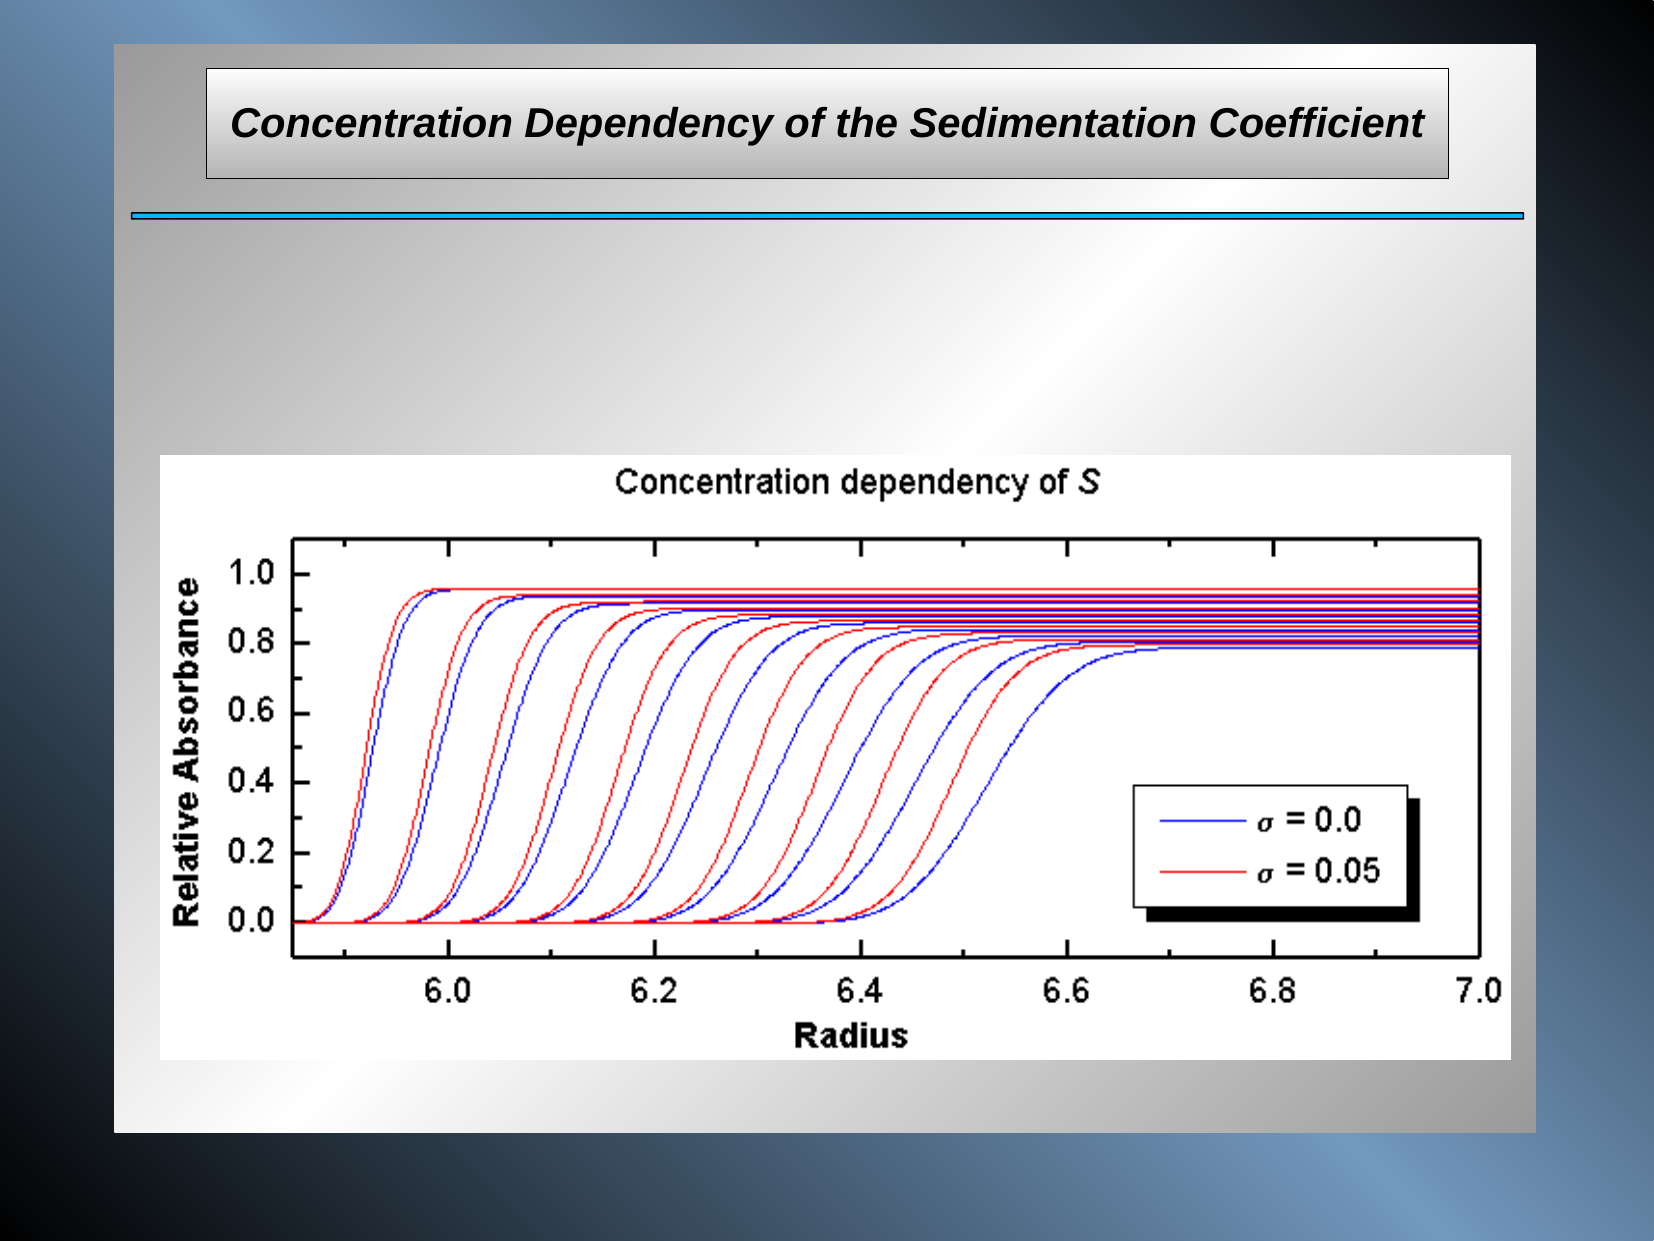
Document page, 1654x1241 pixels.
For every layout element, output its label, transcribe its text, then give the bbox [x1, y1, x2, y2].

text_box [131, 212, 1524, 219]
text_box Concentration Dependency of the Sedimentation Coefficient [206, 68, 1449, 179]
picture [160, 455, 1511, 1060]
